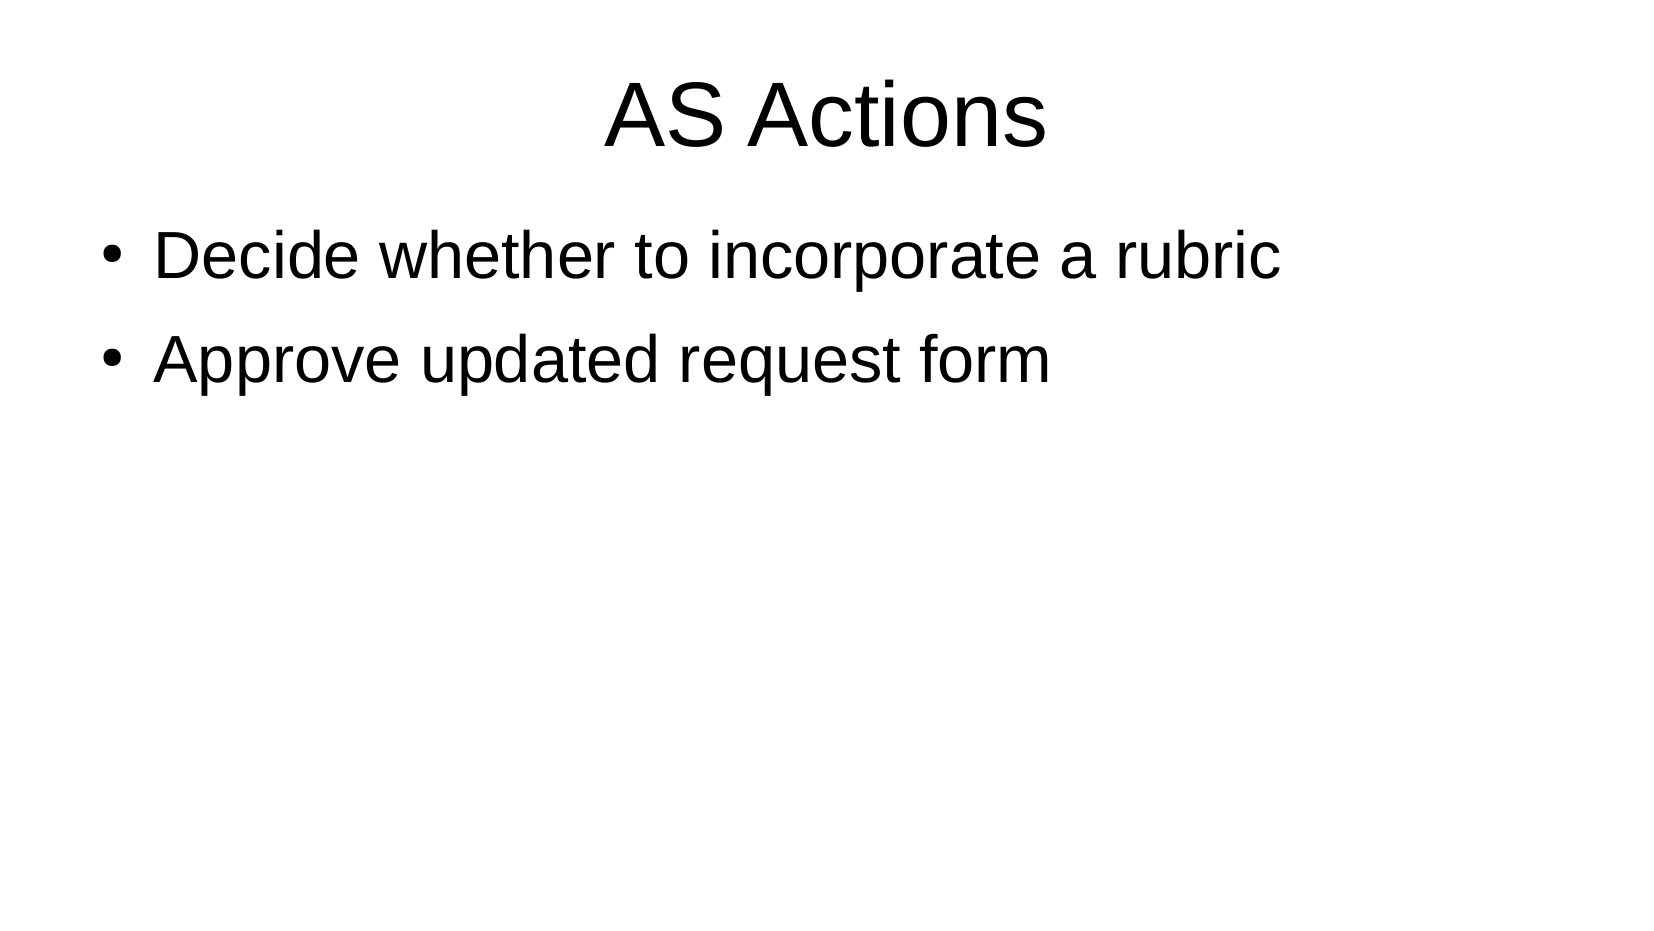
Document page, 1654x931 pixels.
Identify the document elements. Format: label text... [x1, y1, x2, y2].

list Decide whether to incorporate a rubric Approve updated request form [82, 217, 1571, 758]
title AS Actions [82, 37, 1571, 193]
